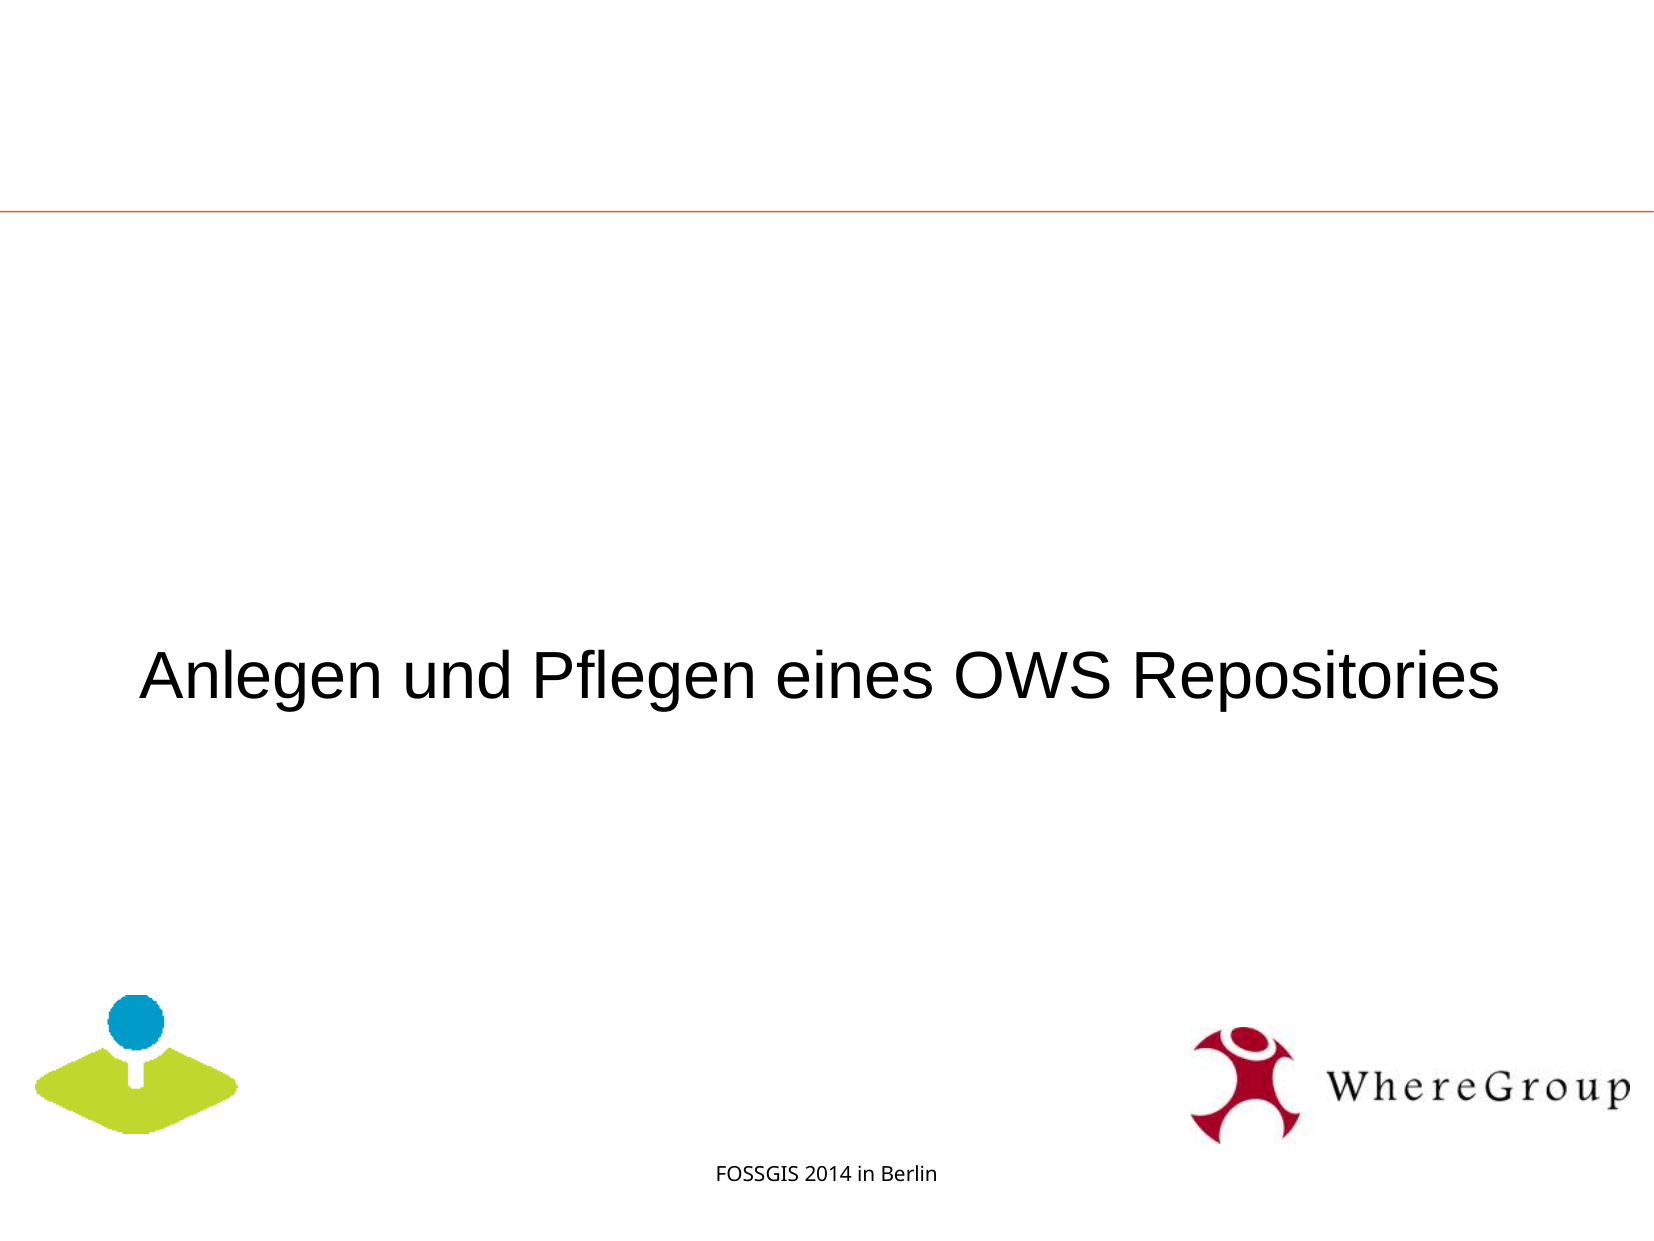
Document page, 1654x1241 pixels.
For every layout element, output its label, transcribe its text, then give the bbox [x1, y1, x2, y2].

picture [1565, 1027, 1630, 1144]
subtitle Anlegen und Pflegen eines OWS Repositories [76, 177, 1565, 1173]
picture [35, 995, 76, 1134]
